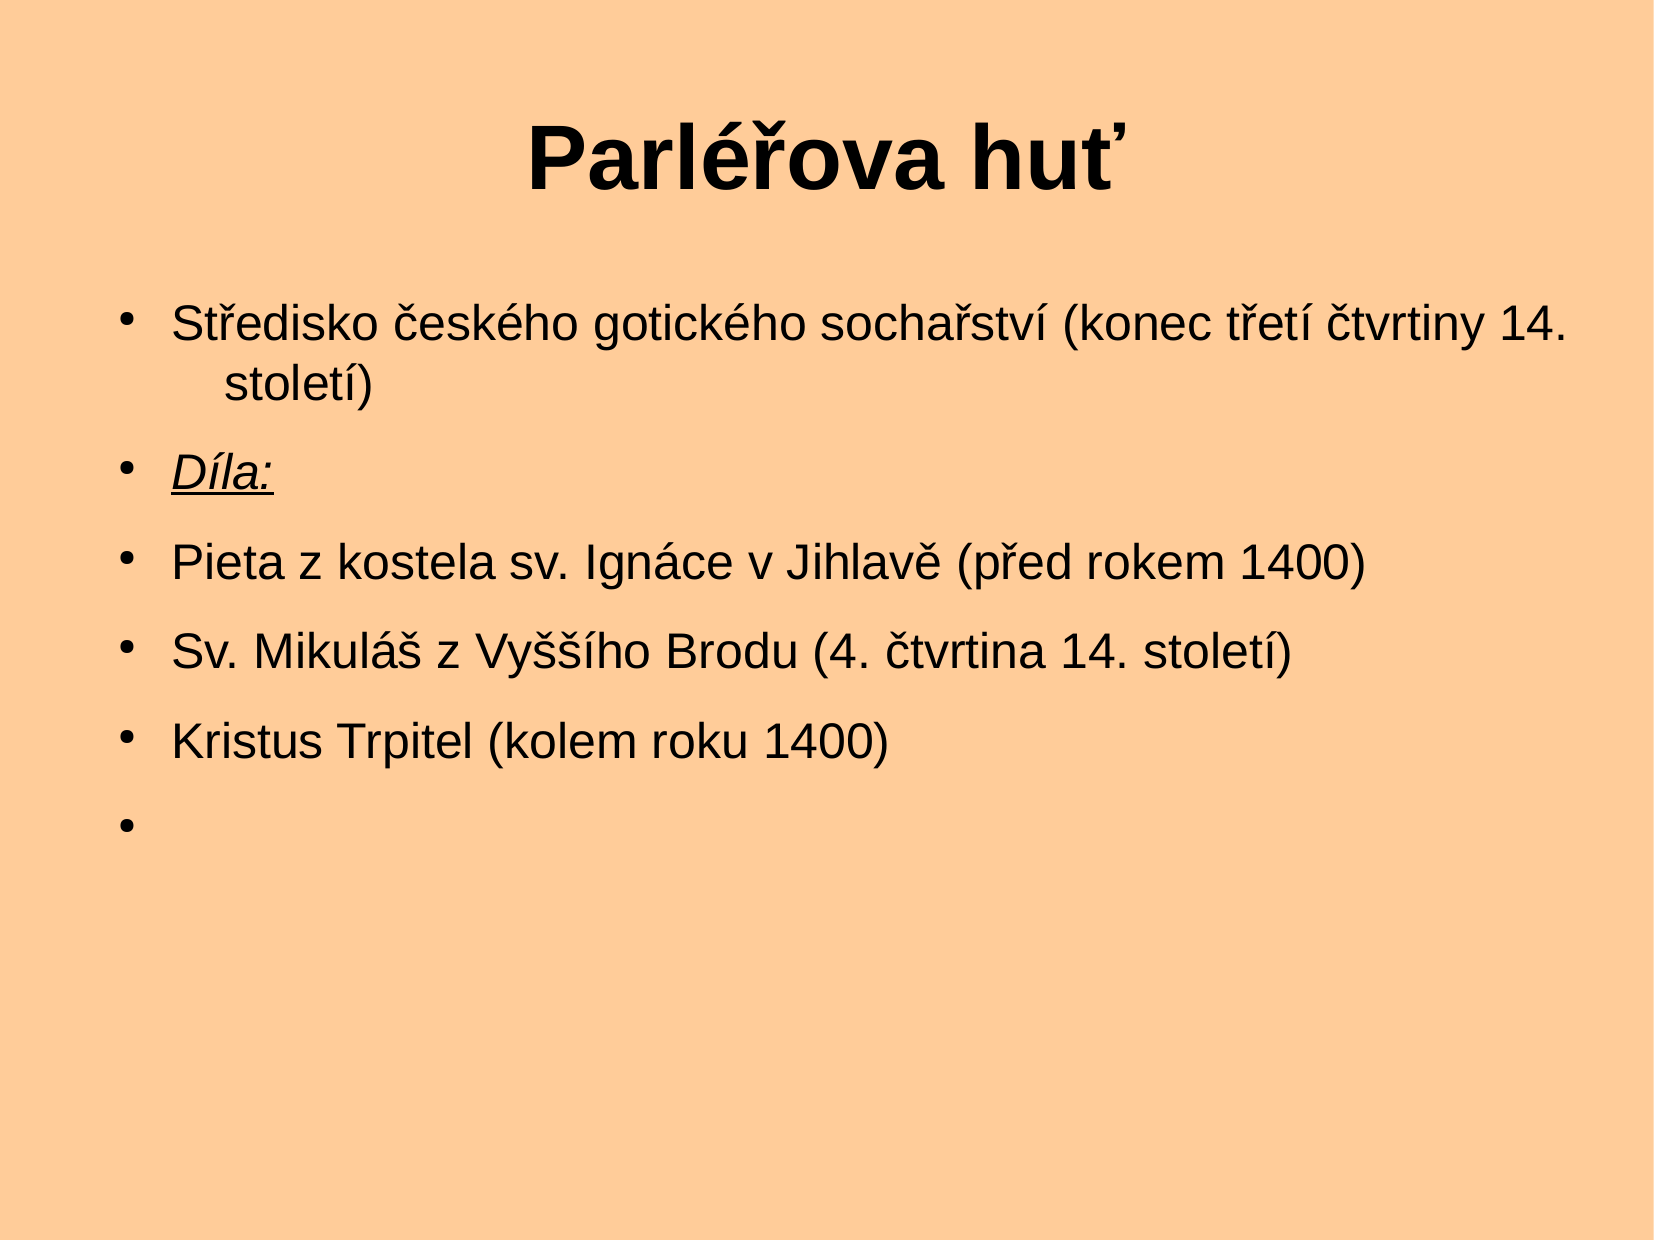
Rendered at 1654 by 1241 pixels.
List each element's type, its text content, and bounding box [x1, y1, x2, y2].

list Středisko českého gotického sochařství (konec třetí čtvrtiny 14. století) Díla: Pieta z kostela sv. Ignáce v Jihlavě (před rokem 1400) Sv. Mikuláš z Vyššího Brodu (4. čtvrtina 14. století) Kristus Trpitel (kolem roku 1400) [82, 290, 1571, 1109]
title Parléřova huť [82, 49, 1571, 257]
